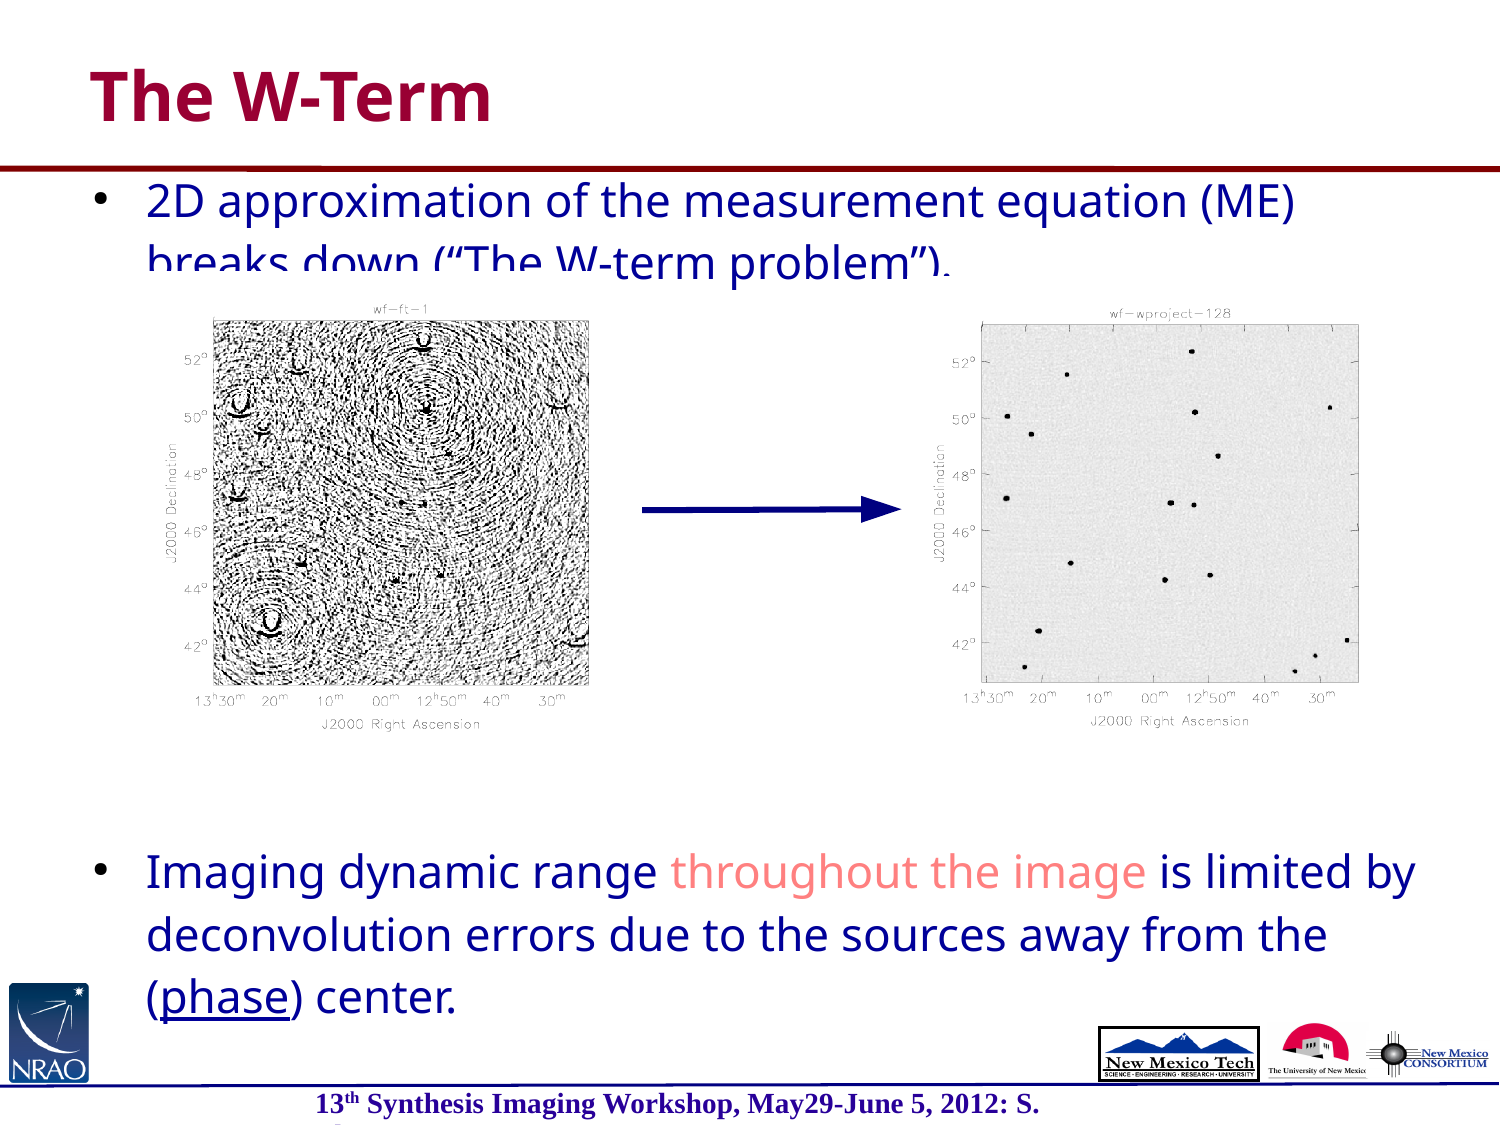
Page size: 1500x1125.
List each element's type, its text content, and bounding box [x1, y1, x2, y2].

picture [0, 0, 1500, 166]
picture [139, 271, 617, 757]
picture [907, 276, 1387, 754]
title The W-Term [75, 33, 1426, 157]
picture [1101, 1029, 1257, 1079]
picture [0, 172, 1500, 1125]
list 2D approximation of the measurement equation (ME) breaks down (“The W-term problem”). Imaging dynamic range throughout the image is limited by deconvolution errors due to the sources away from the (phase) center. [75, 172, 1426, 964]
